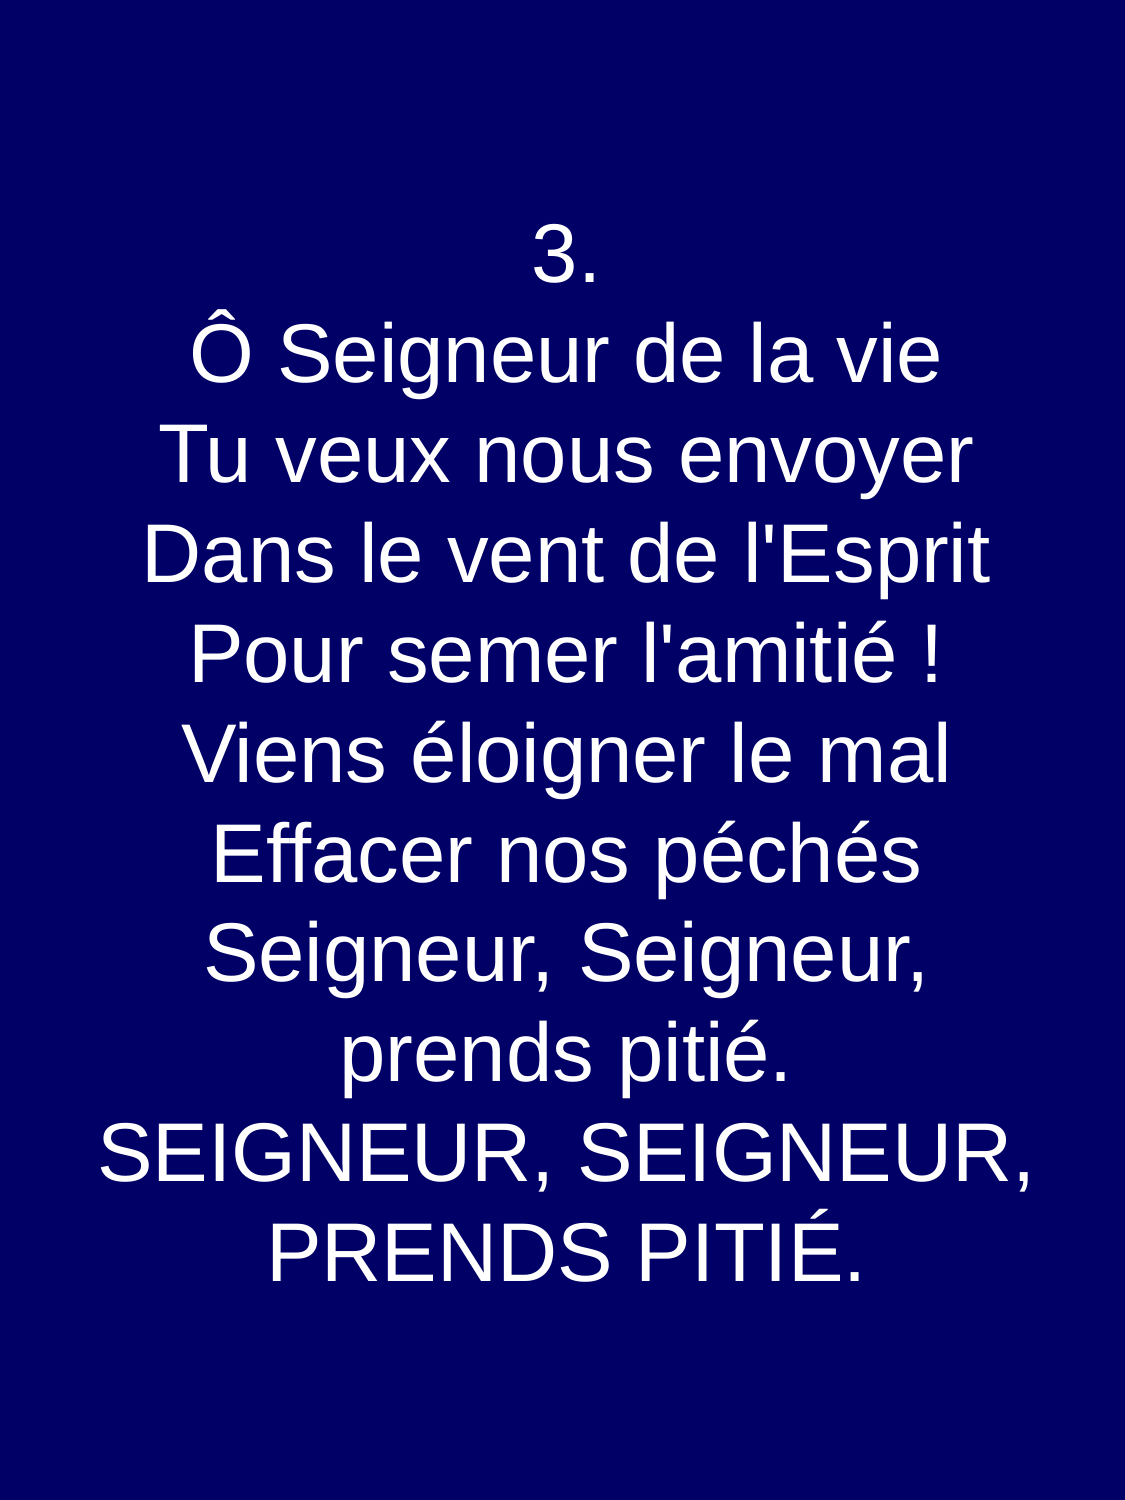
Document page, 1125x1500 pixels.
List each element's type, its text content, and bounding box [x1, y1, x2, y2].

text_box 3. Ô Seigneur de la vie Tu veux nous envoyer Dans le vent de l'Esprit Pour semer l'amitié ! Viens éloigner le mal Effacer nos péchés Seigneur, Seigneur, prends pitié. SEIGNEUR, SEIGNEUR, PRENDS PITIÉ. [46, 47, 1087, 1406]
